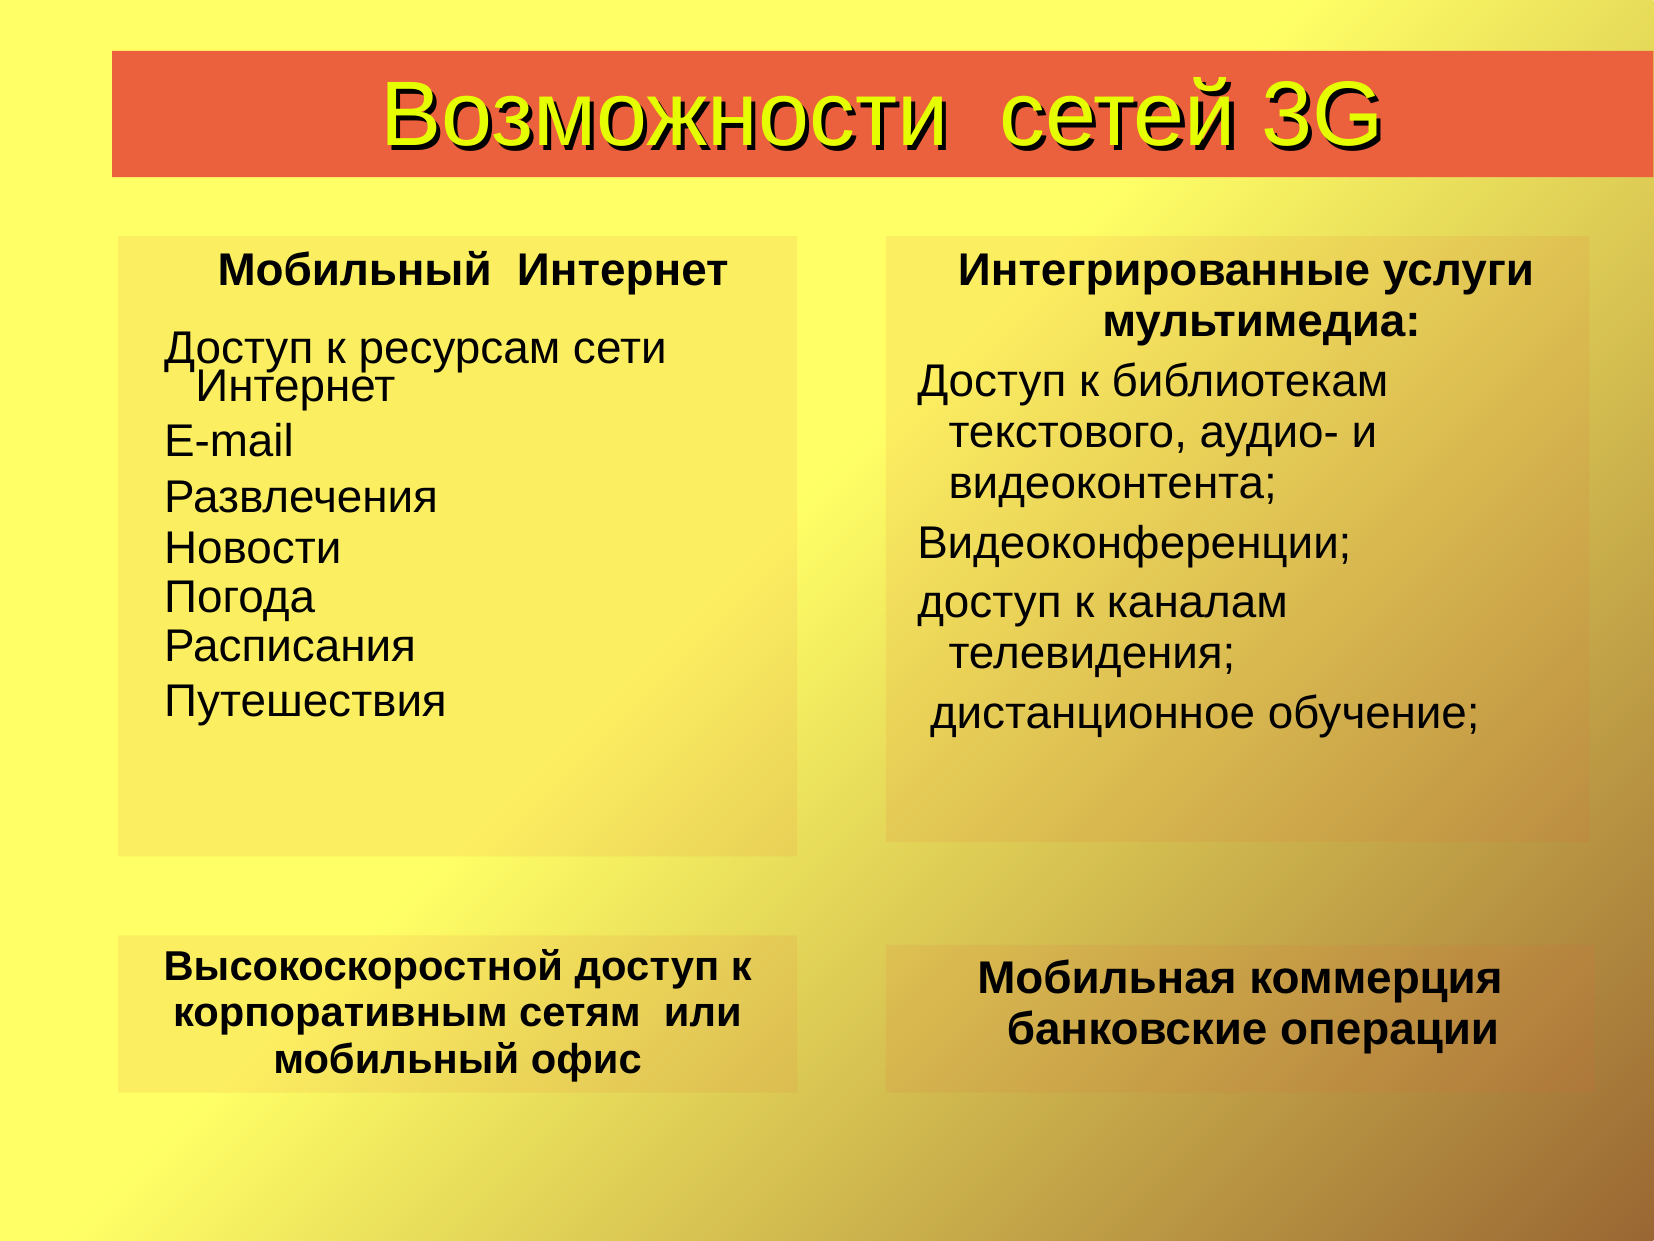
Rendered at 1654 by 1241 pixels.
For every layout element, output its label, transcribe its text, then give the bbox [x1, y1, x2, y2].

text_box Высокоскоростной доступ к корпоративным сетям или мобильный офис [118, 935, 798, 1093]
title Возможности сетей 3G [112, 50, 1654, 178]
text_box Мобильный Интернет Доступ к ресурсам сети Интернет E-mail Развлечения Новости Погода Расписания Путешествия [118, 236, 798, 857]
text_box Интегрированные услуги мультимедиа: Доступ к библиотекам текстового, аудио- и видеоконтента; Видеоконференции; доступ к каналам телевидения; дистанционное обучение; [885, 236, 1590, 842]
text_box Мобильная коммерция банковские операции [885, 944, 1595, 1093]
